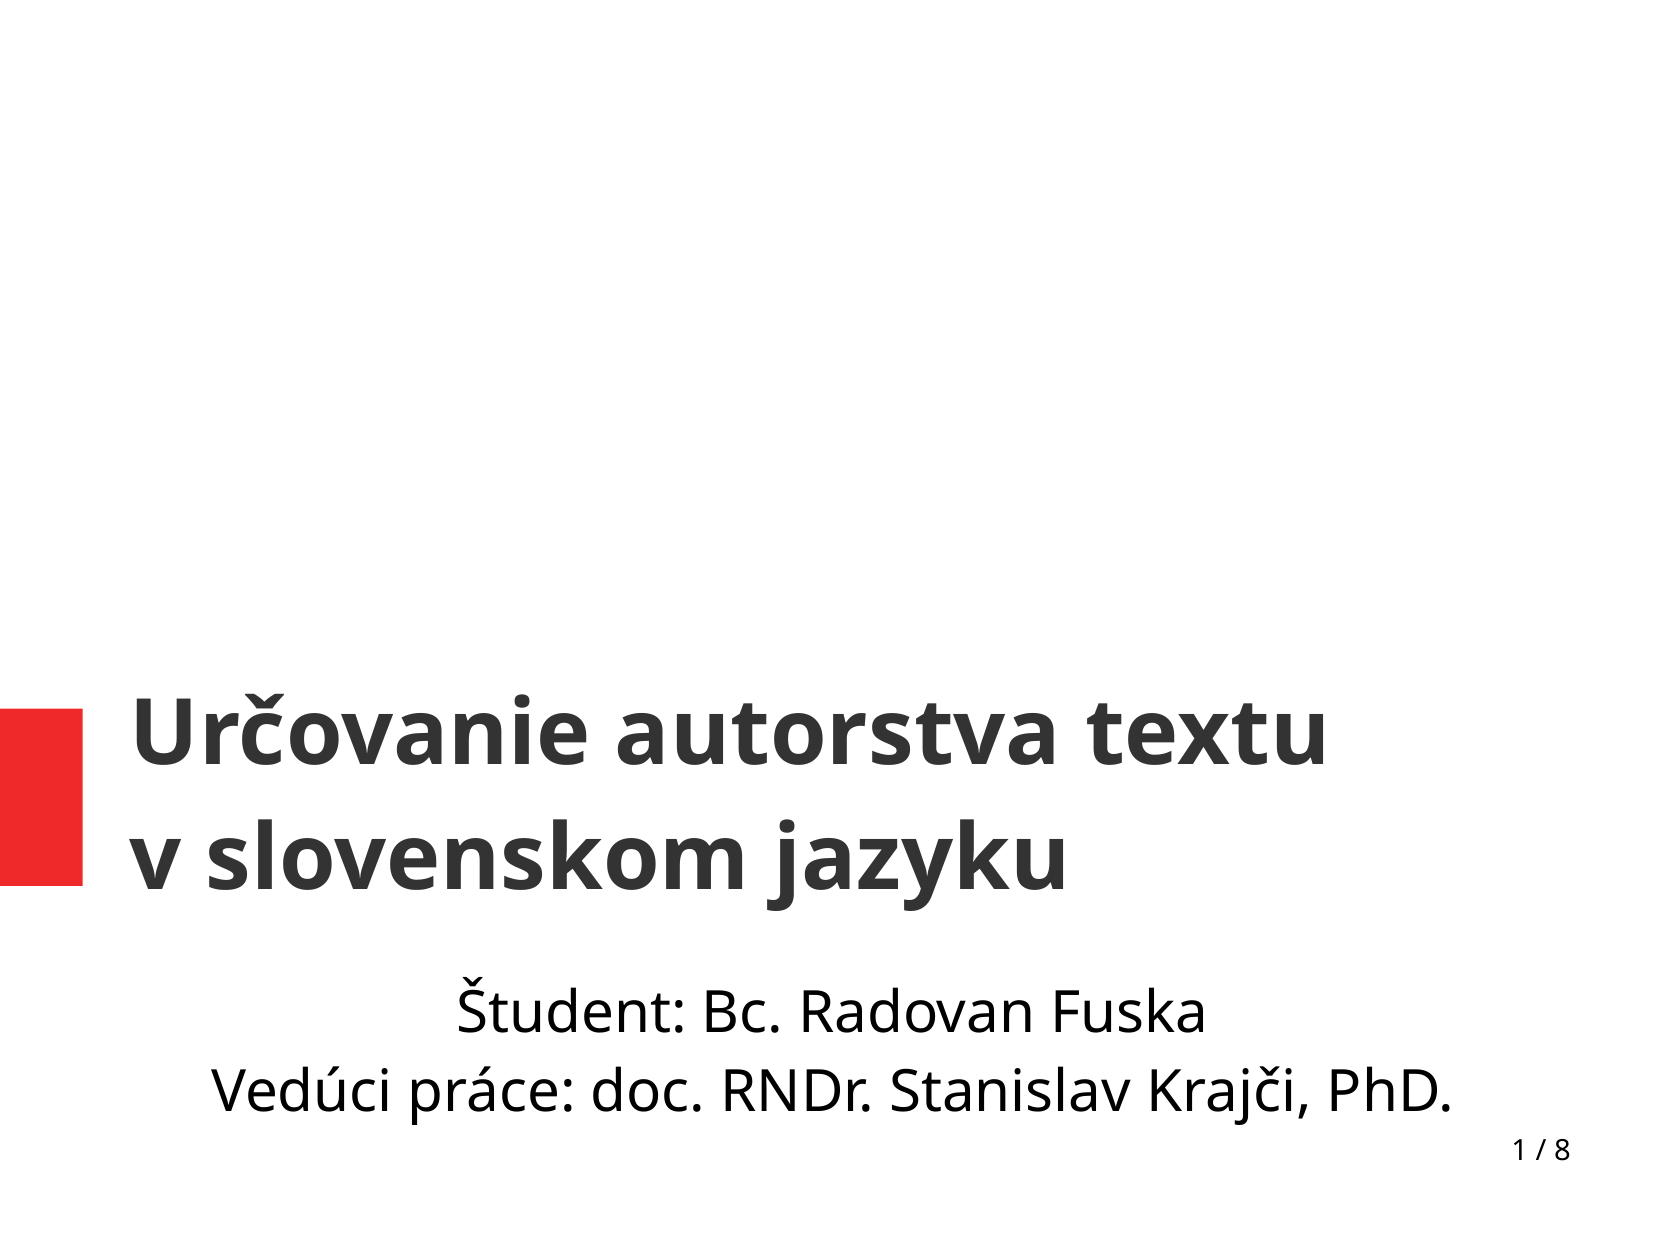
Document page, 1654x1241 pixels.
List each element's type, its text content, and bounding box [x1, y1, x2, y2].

subtitle Študent: Bc. Radovan Fuska Vedúci práce: doc. RNDr. Stanislav Krajči, PhD. [129, 968, 1536, 1130]
title Určovanie autorstva textu v slovenskom jazyku [129, 655, 1536, 928]
